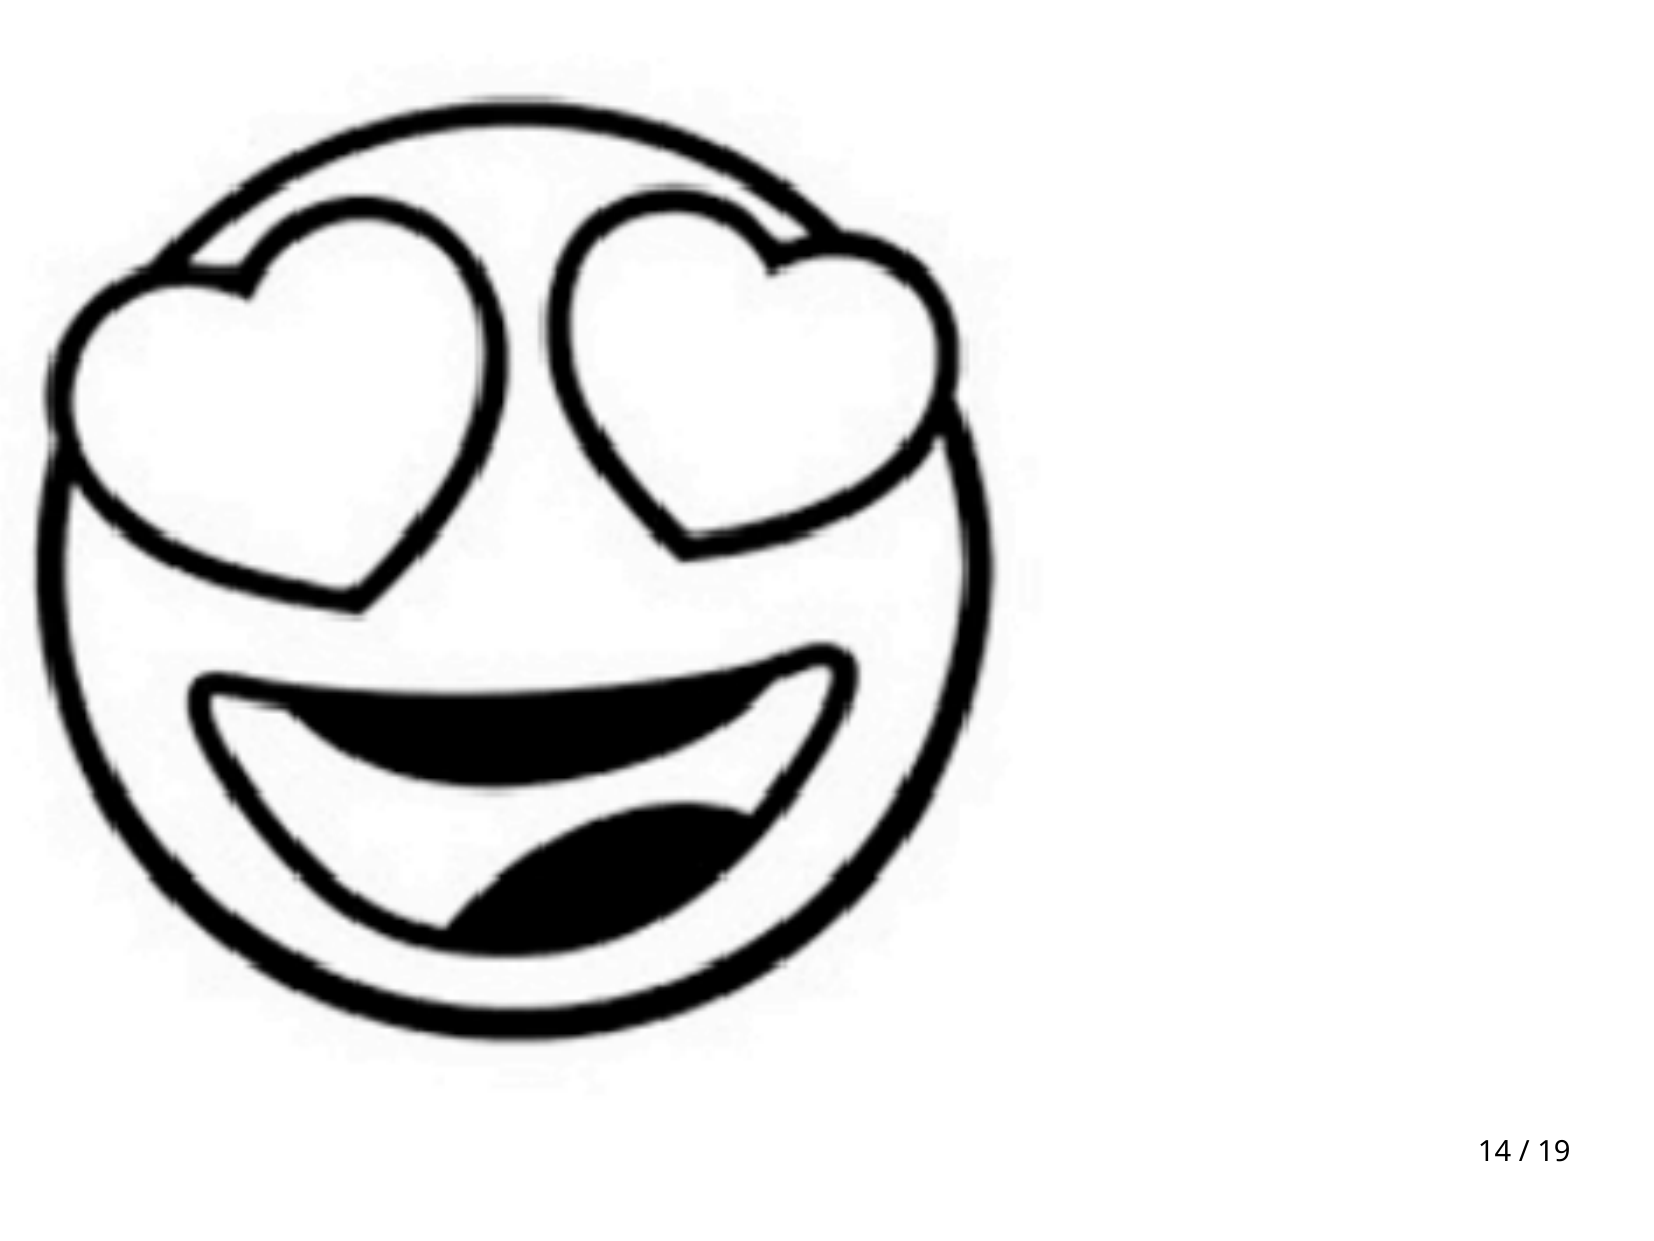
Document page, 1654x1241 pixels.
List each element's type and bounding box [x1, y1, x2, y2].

picture [0, 6, 1051, 1110]
